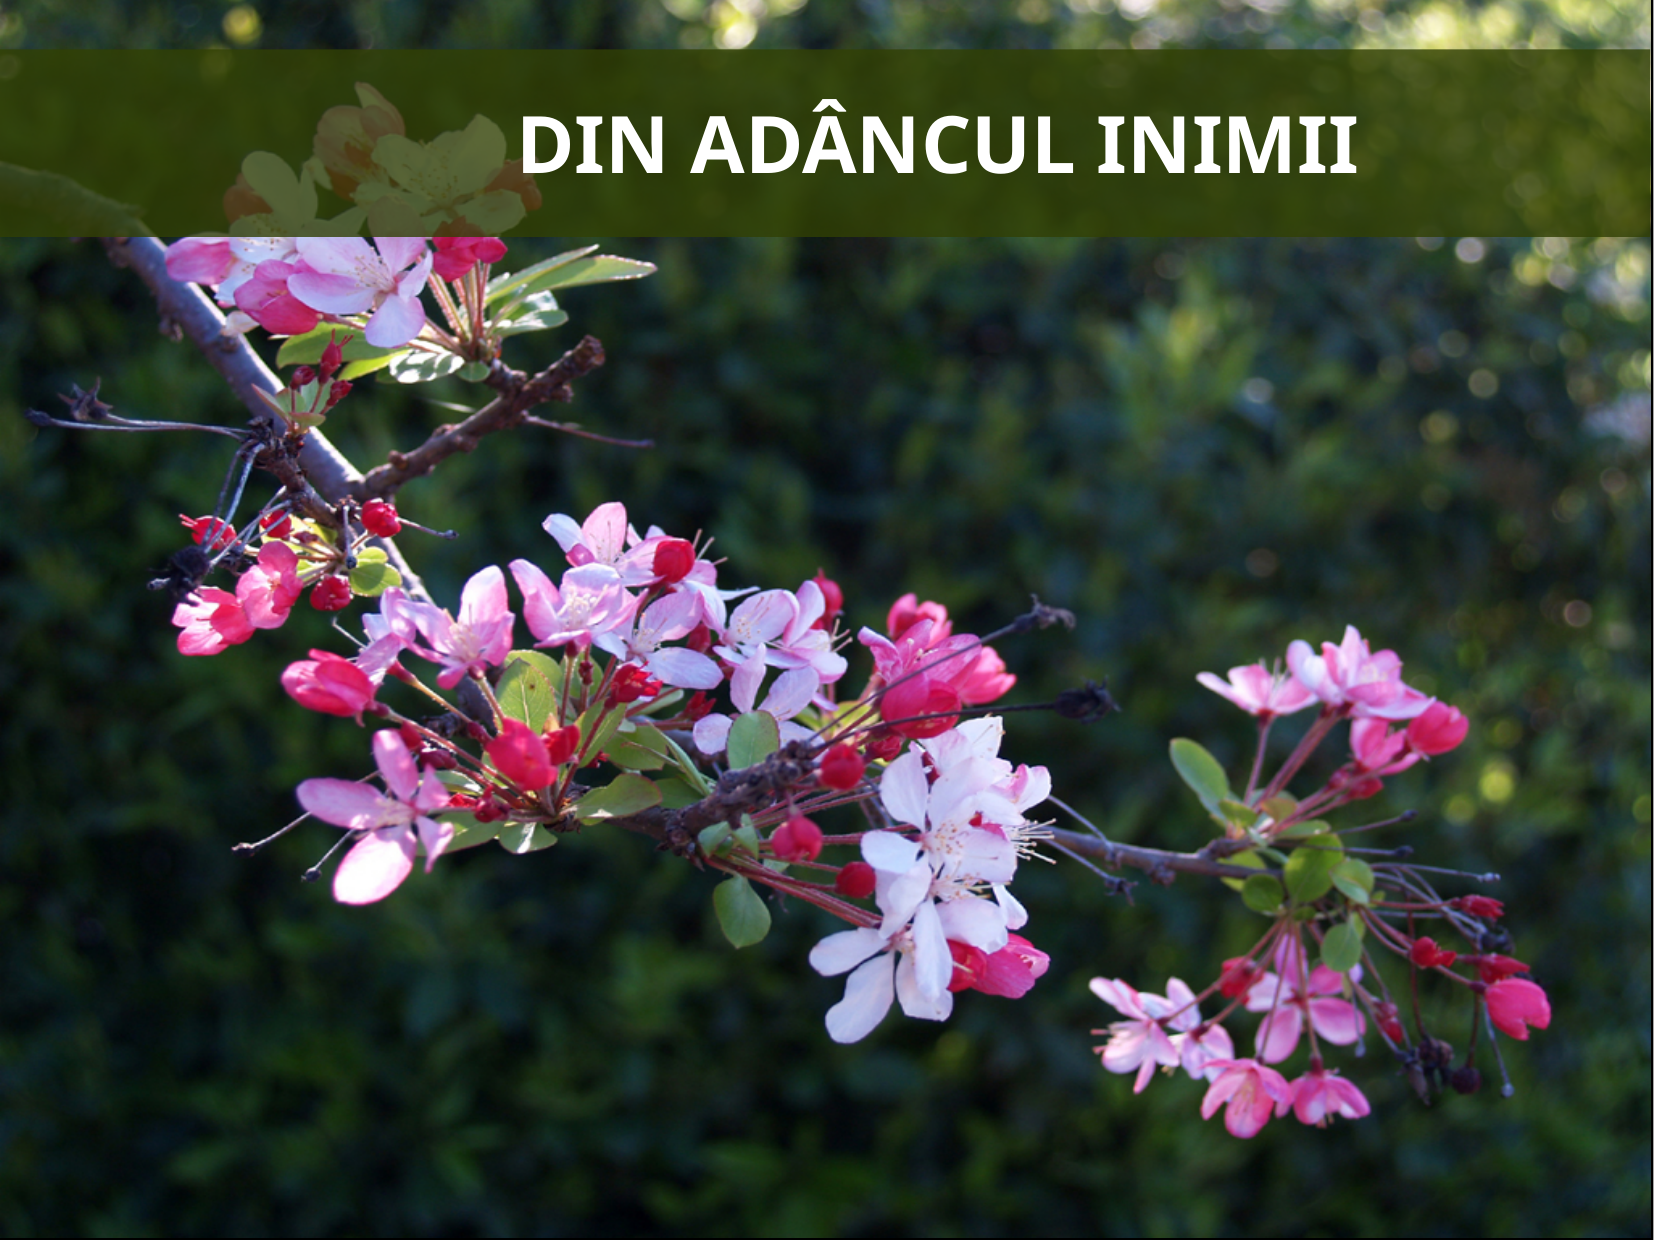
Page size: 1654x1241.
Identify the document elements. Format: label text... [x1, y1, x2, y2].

text_box DIN ADÂNCUL INIMII [0, 49, 1651, 237]
picture [0, 237, 1651, 1238]
picture [0, 0, 1651, 49]
